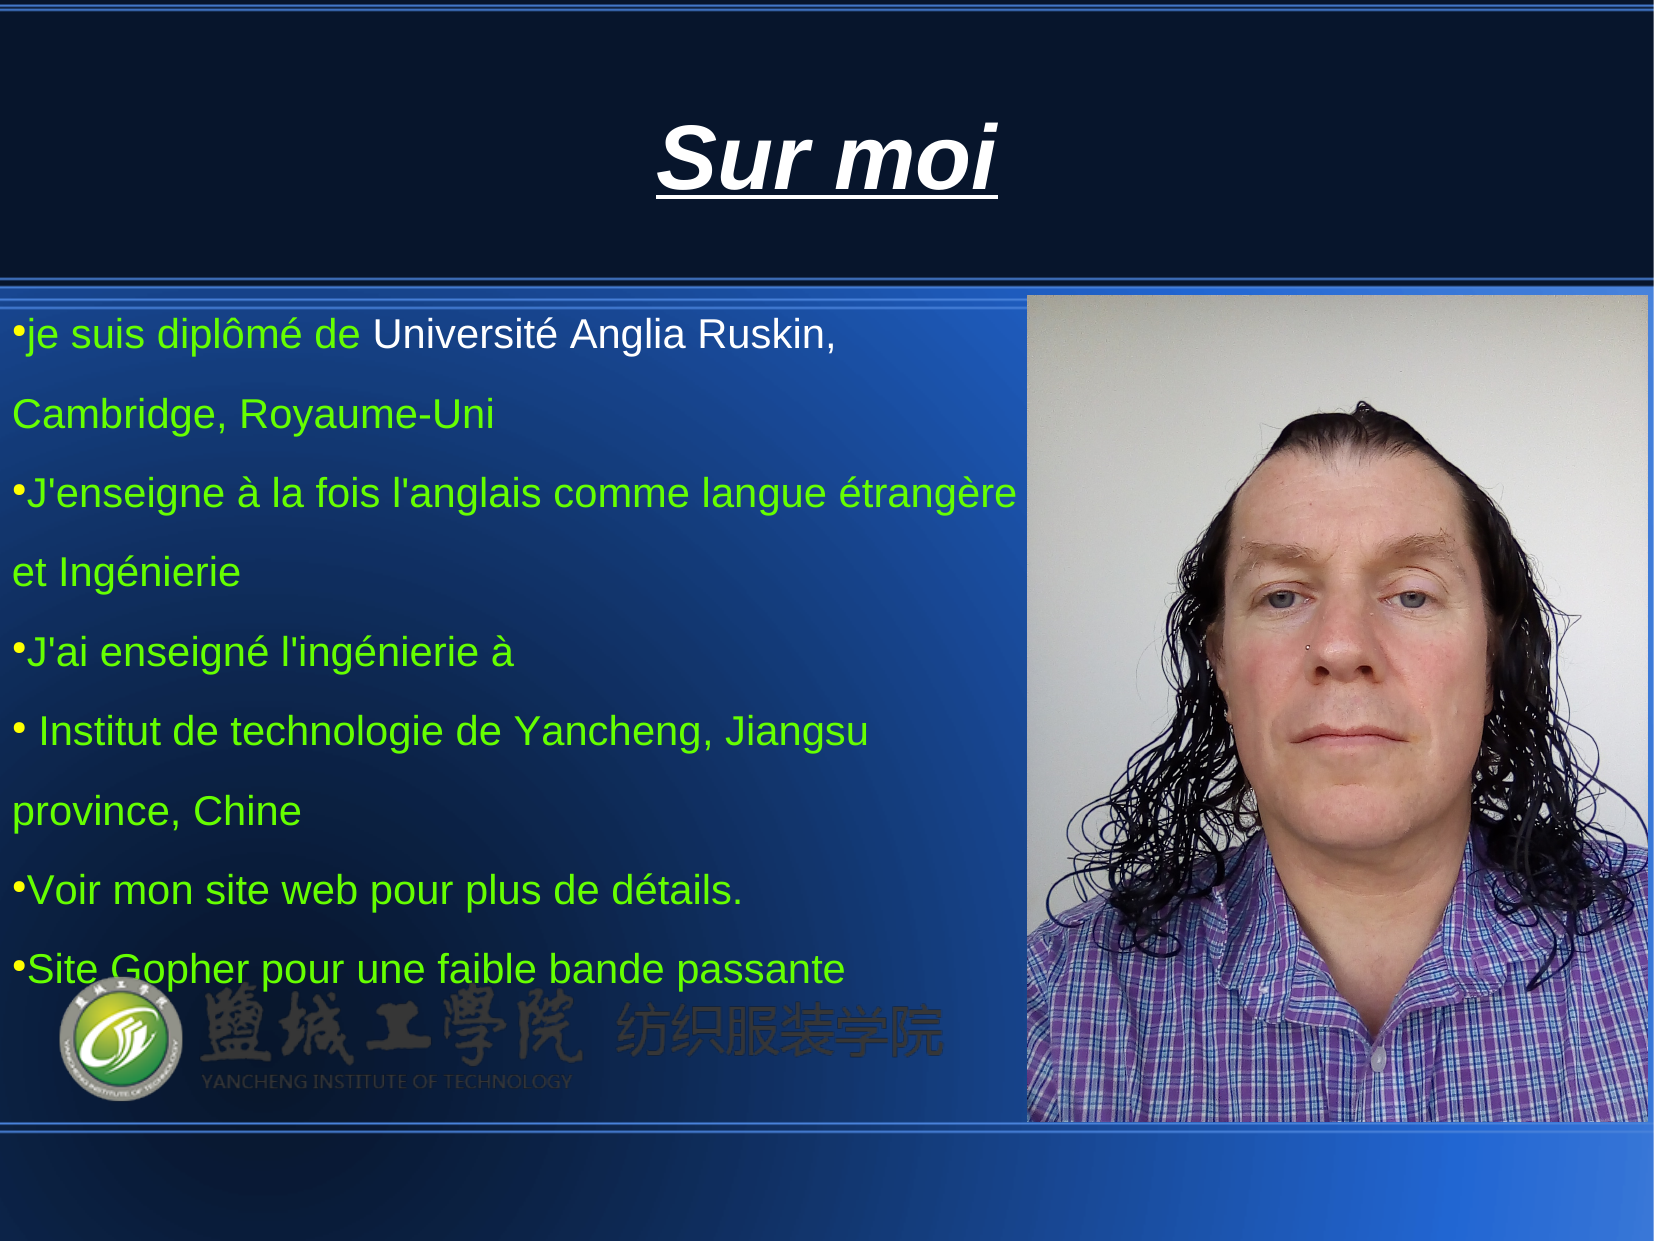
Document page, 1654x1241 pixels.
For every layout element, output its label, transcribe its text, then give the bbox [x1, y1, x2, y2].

picture [0, 0, 1654, 1241]
title Sur moi [82, 49, 1571, 257]
list je suis diplômé de Université Anglia Ruskin, Cambridge, Royaume-Uni J'enseigne à la fois l'anglais comme langue étrangère et Ingénierie J'ai enseigné l'ingénierie à Institut de technologie de Yancheng, Jiangsu province, Chine Voir mon site web pour plus de détails. Site Gopher pour une faible bande passante [11, 307, 1501, 1126]
